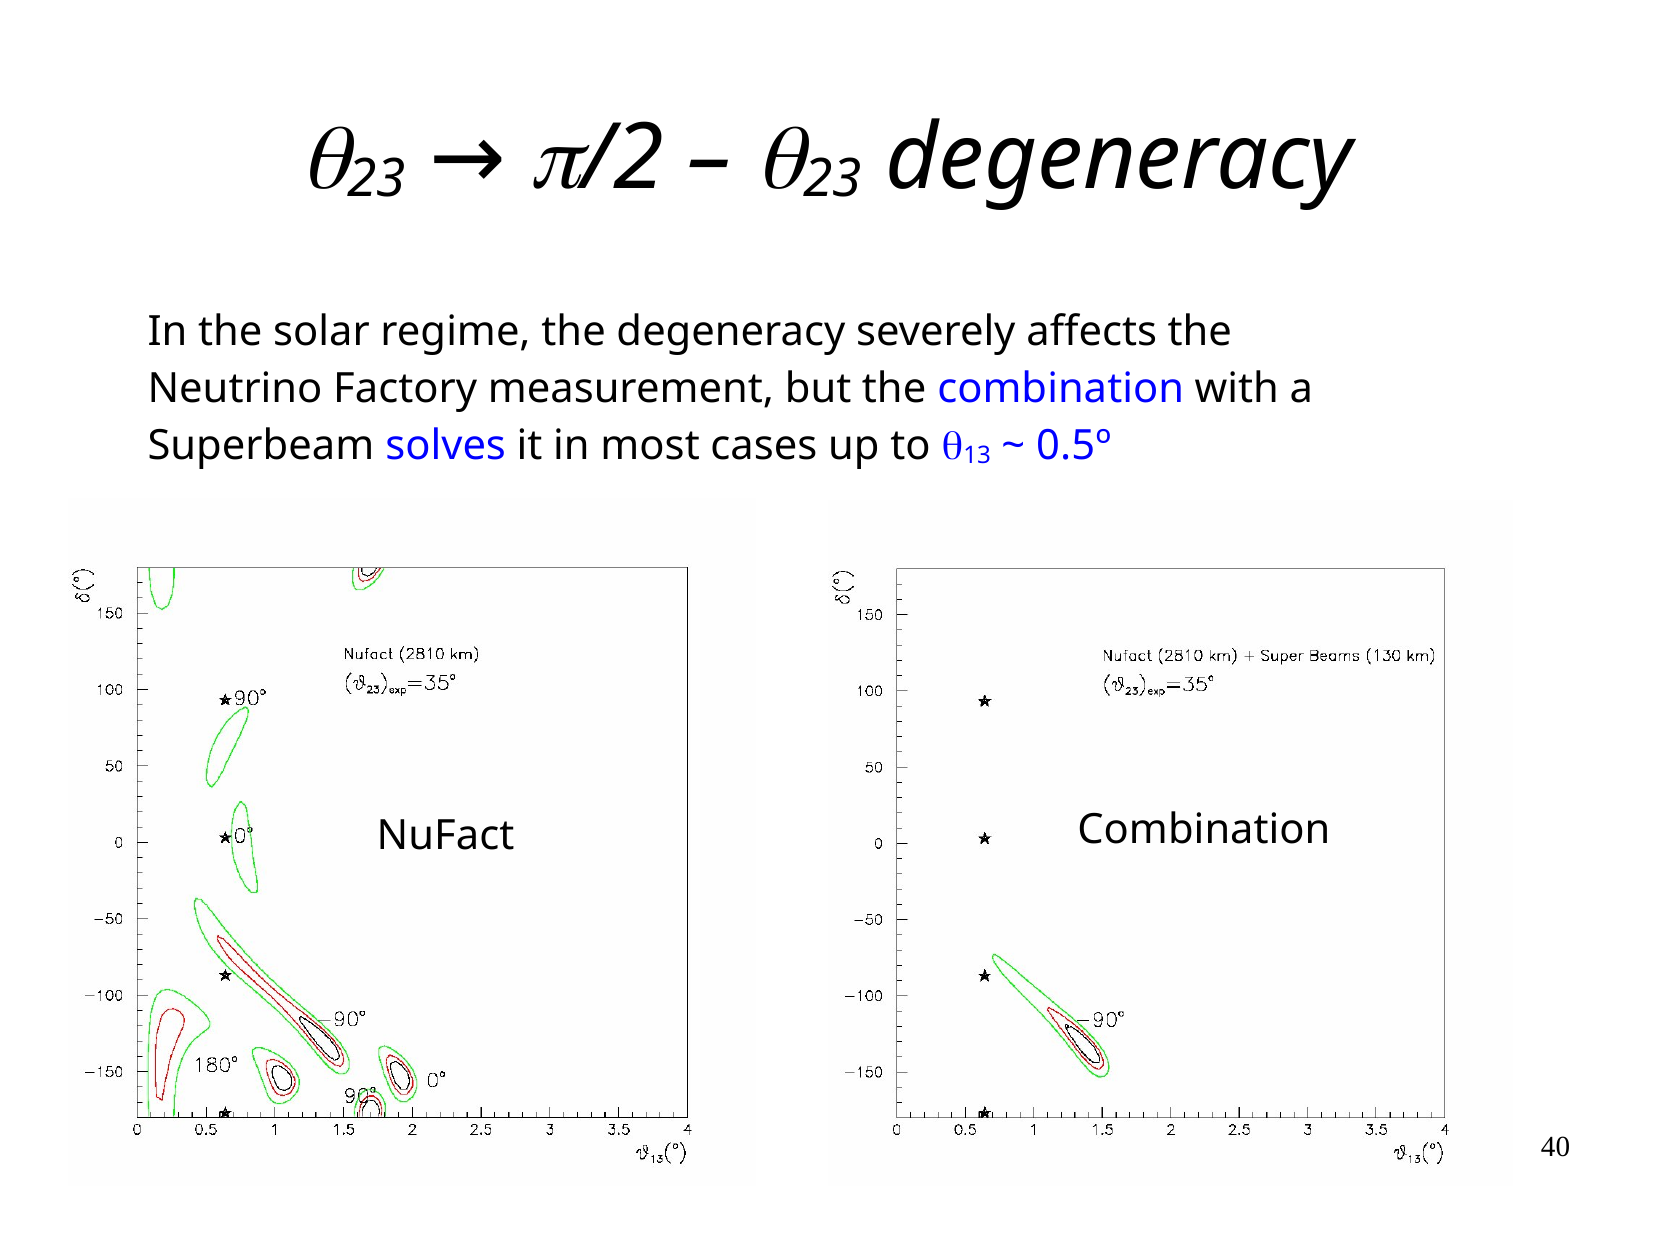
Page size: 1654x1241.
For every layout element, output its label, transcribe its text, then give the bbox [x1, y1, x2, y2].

text_box NuFact [361, 797, 698, 863]
text_box In the solar regime, the degeneracy severely affects the Neutrino Factory measurement, but the combination with a Superbeam solves it in most cases up to q13 ~ 0.5º [132, 293, 1412, 476]
title q23 → p/2 – q23 degeneracy [82, 56, 1571, 250]
picture [828, 500, 1513, 1186]
picture [68, 498, 756, 1186]
text_box Combination [1062, 791, 1459, 857]
